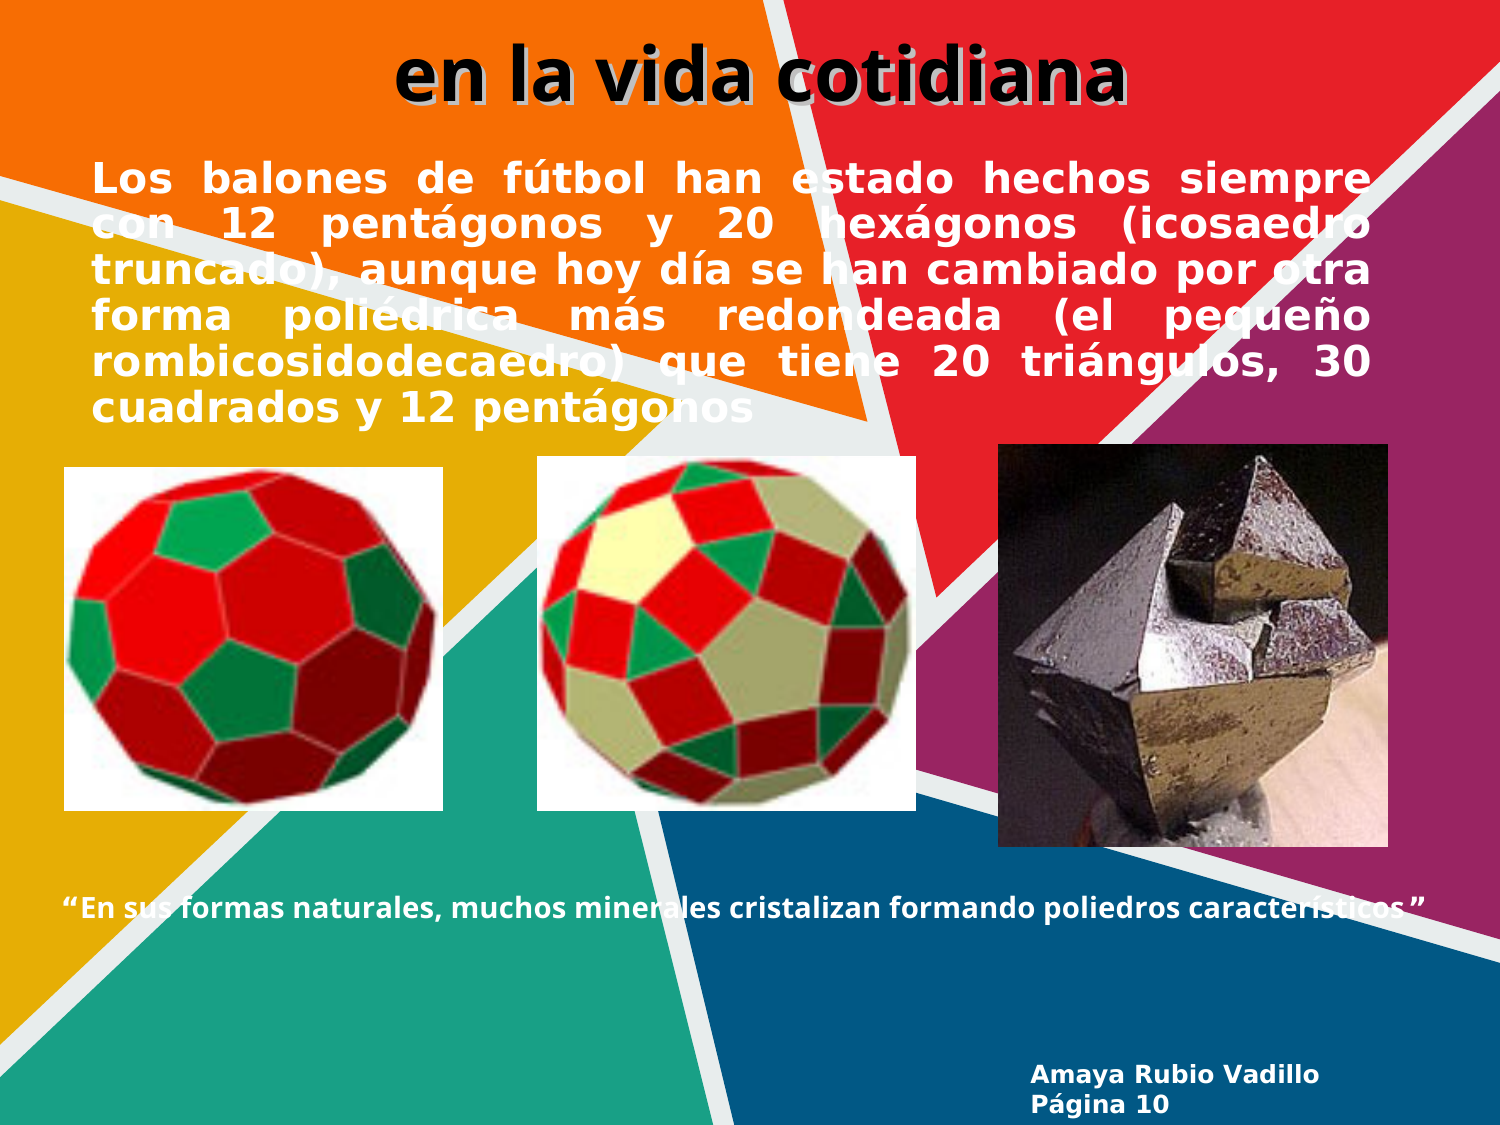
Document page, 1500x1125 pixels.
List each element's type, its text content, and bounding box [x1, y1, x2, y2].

text_box Amaya Rubio Vadillo Página 10 [1015, 1051, 1477, 1125]
list Los balones de fútbol han estado hechos siempre con 12 pentágonos y 20 hexágonos (icosaedro truncado), aunque hoy día se han cambiado por otra forma poliédrica más redondeada (el pequeño rombicosidodecaedro) que tiene 20 triángulos, 30 cuadrados y 12 pentágonos [76, 148, 1388, 445]
picture [64, 467, 443, 811]
title en la vida cotidiana [206, 0, 1317, 124]
picture [537, 456, 916, 811]
text_box “En sus formas naturales, muchos minerales cristalizan formando poliedros característicos” [41, 881, 1447, 965]
picture [998, 444, 1388, 847]
